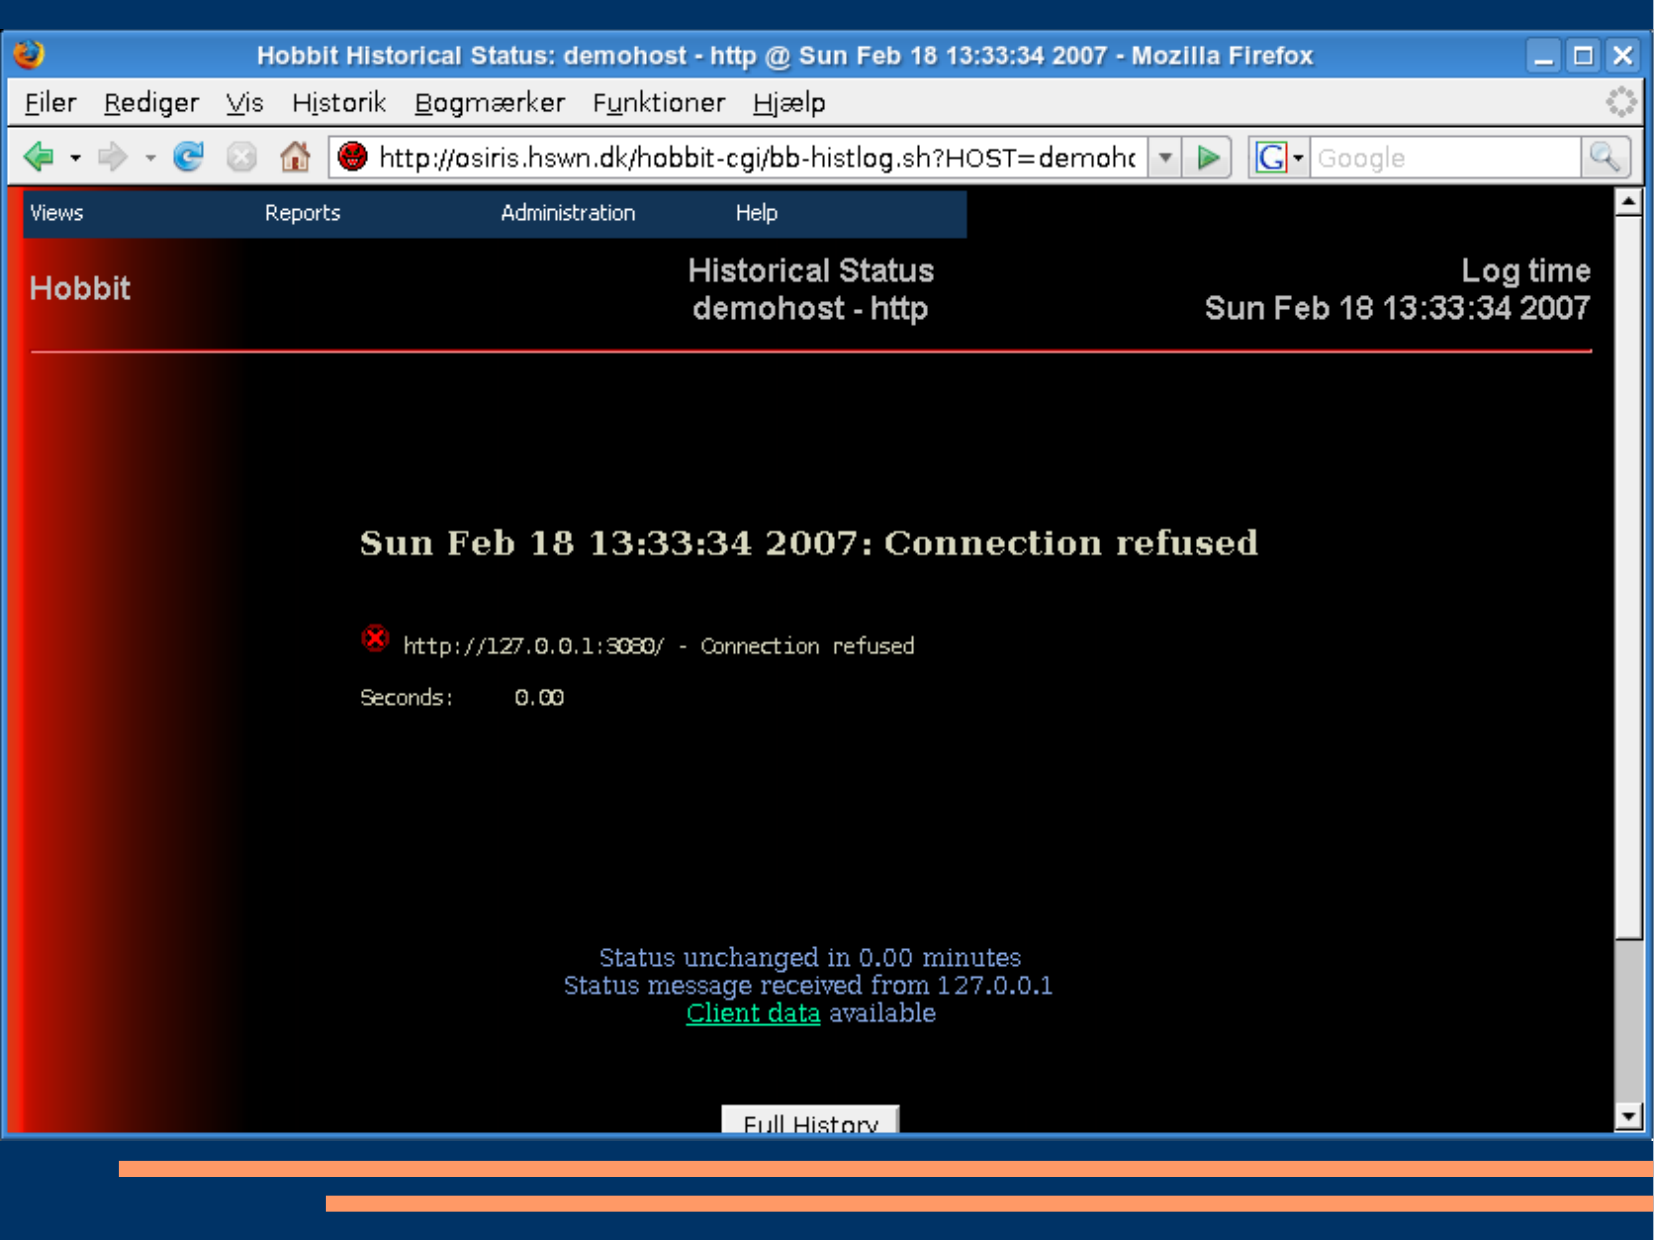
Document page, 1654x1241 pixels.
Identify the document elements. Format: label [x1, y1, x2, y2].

picture [0, 29, 1654, 1142]
